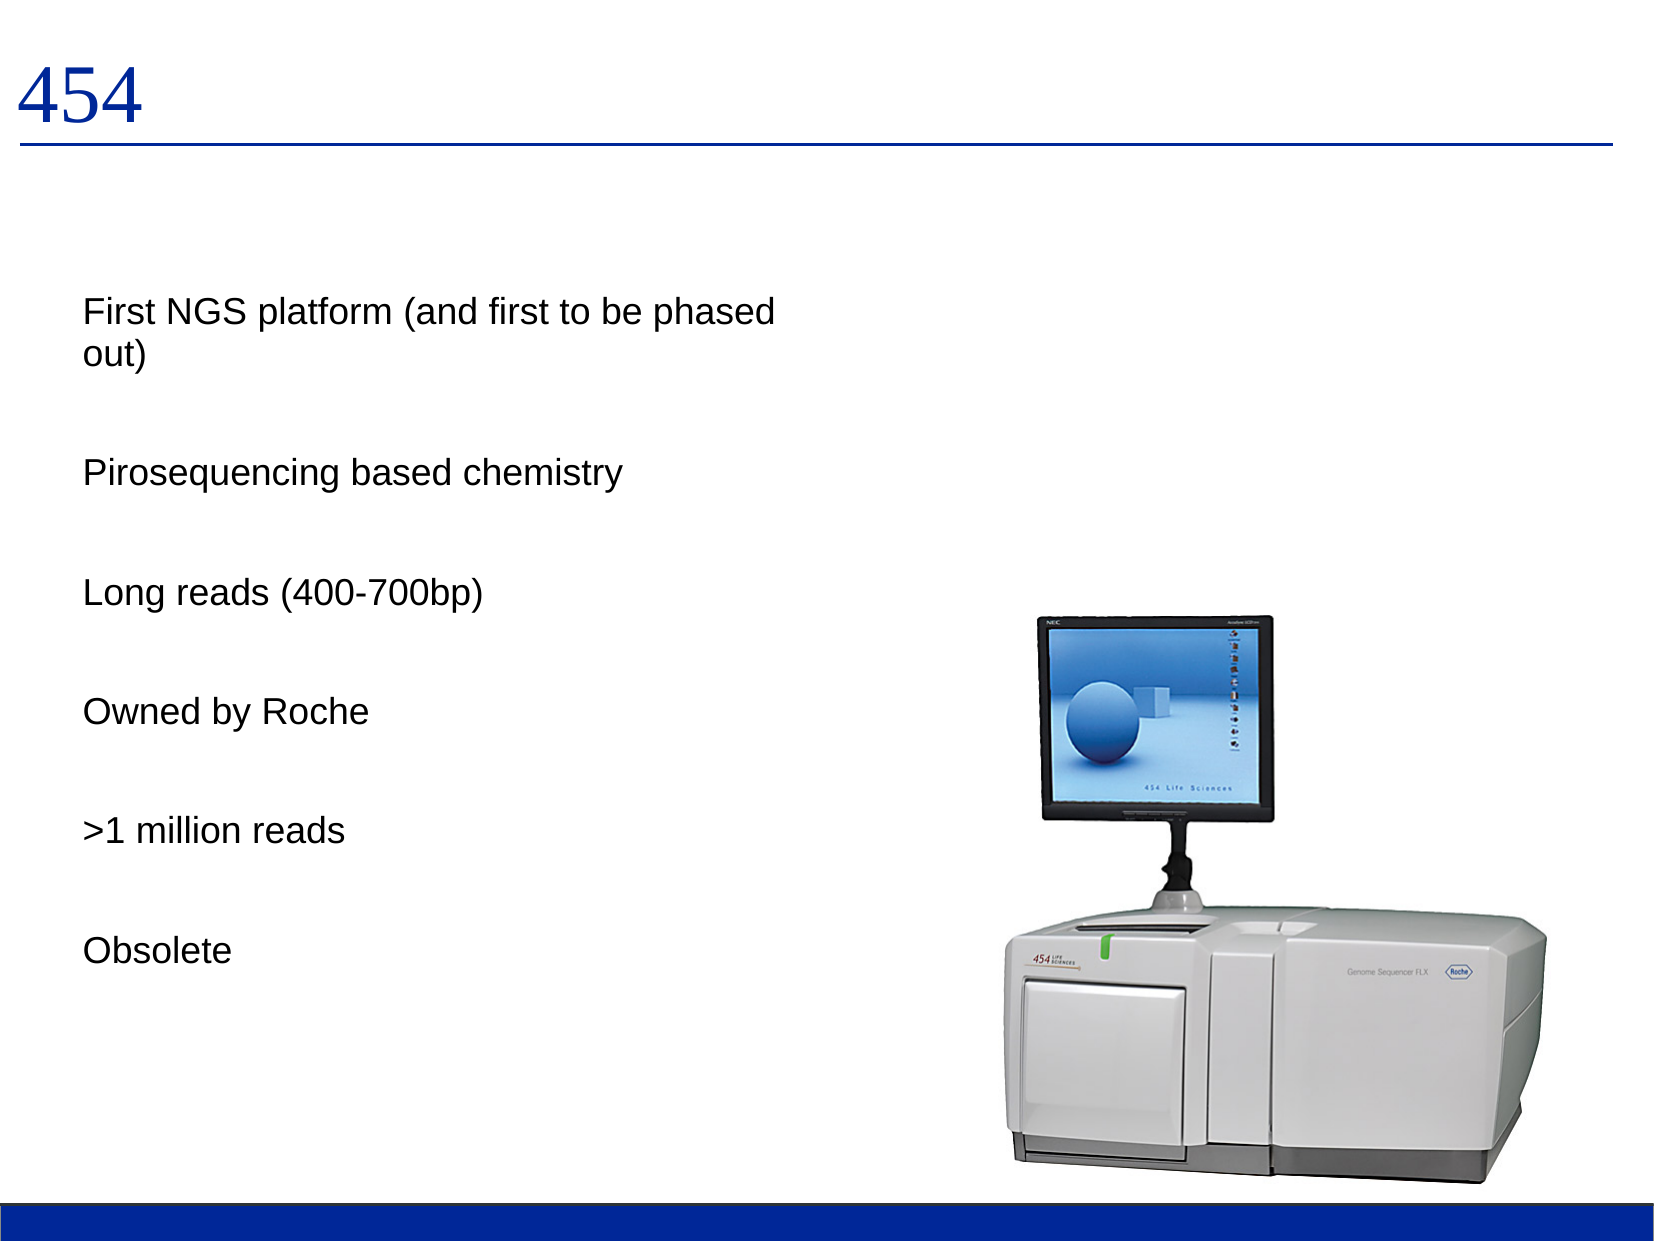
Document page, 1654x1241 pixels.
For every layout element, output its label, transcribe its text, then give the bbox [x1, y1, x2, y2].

list First NGS platform (and first to be phased out) Pirosequencing based chemistry Long reads (400-700bp) Owned by Roche >1 million reads Obsolete [82, 290, 809, 1109]
title 454 [17, 0, 1589, 198]
picture [974, 599, 1575, 1200]
